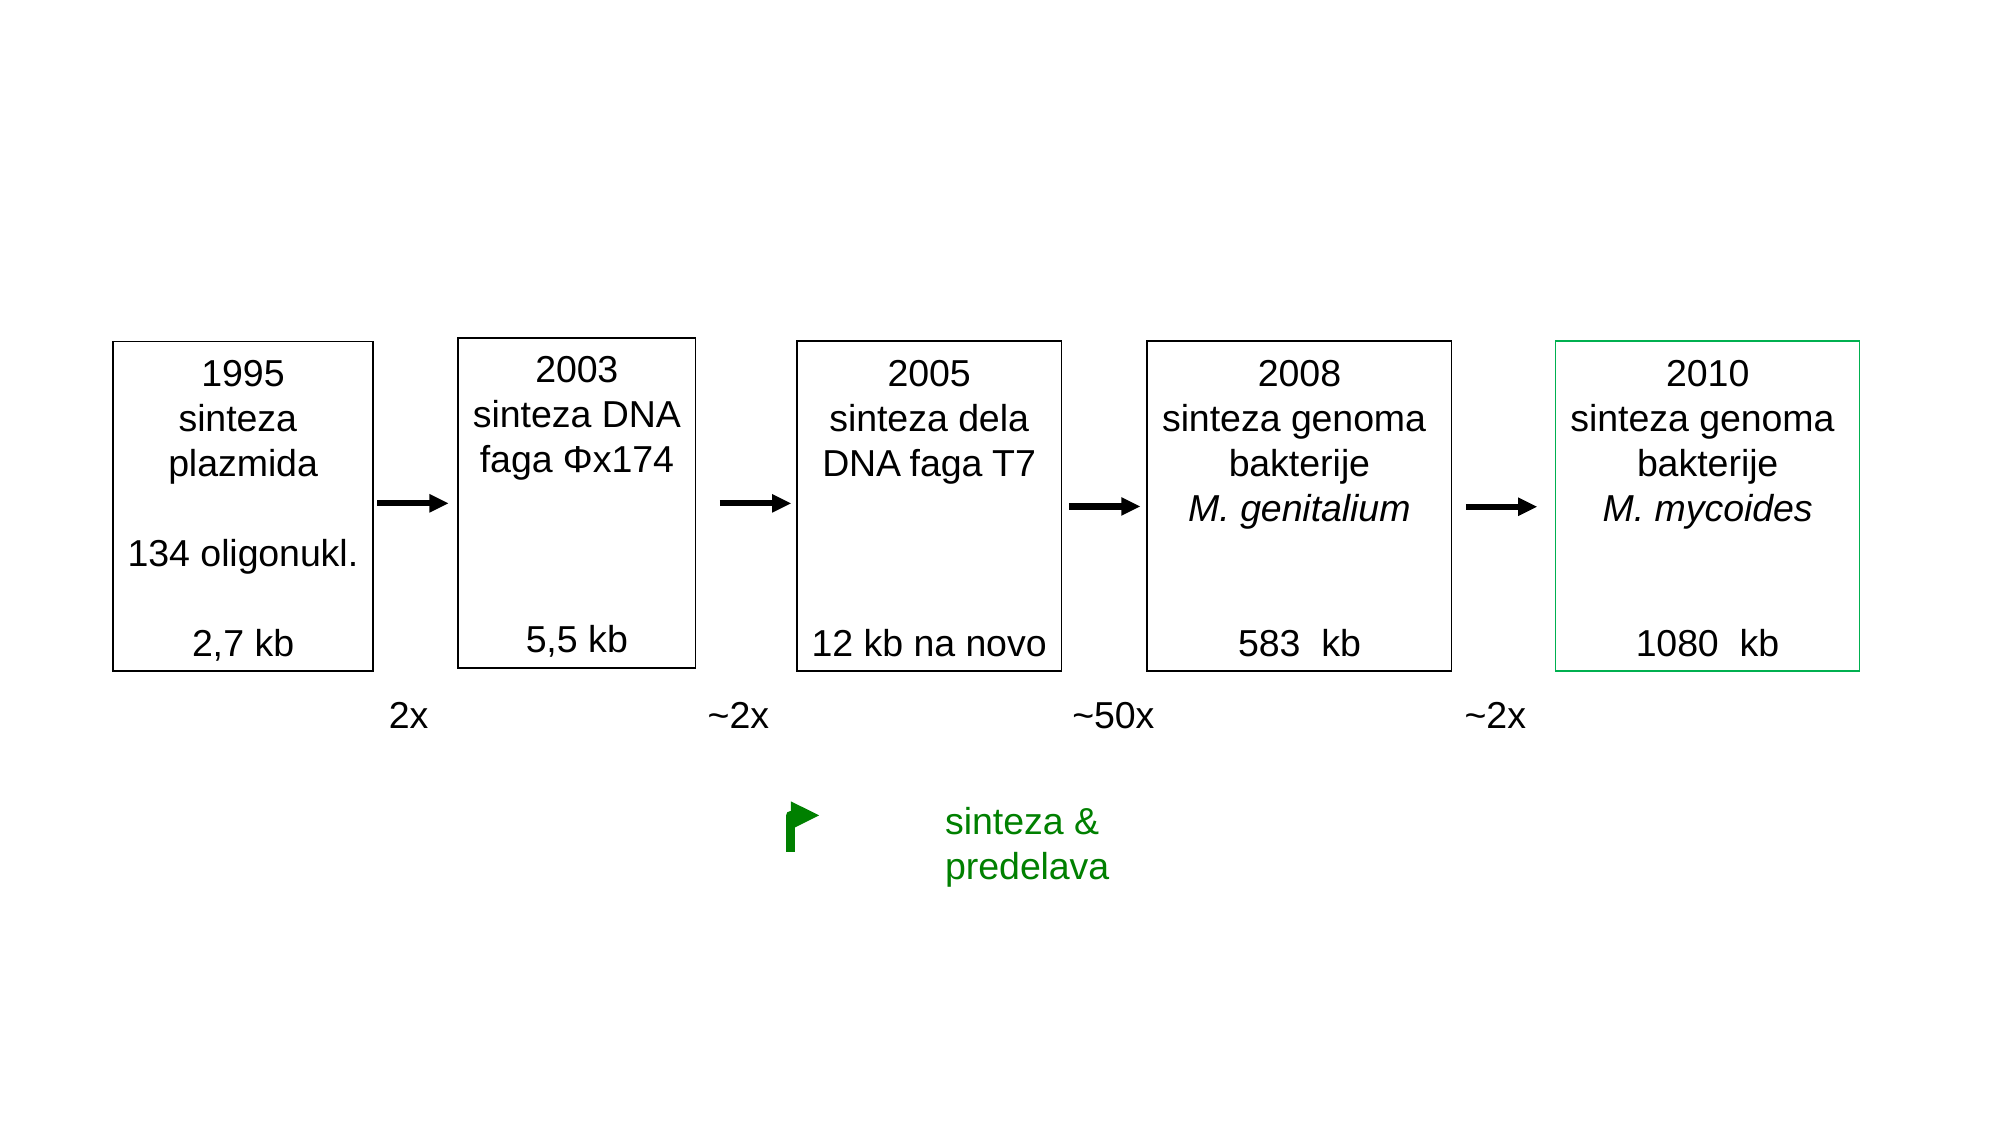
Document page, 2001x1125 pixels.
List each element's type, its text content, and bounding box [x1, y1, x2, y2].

text_box 2x [374, 683, 444, 744]
text_box ~2x [693, 683, 784, 744]
text_box 2003 sinteza DNA faga Φx174 5,5 kb [457, 337, 696, 668]
text_box 2008 sinteza genoma bakterije M. genitalium 583 kb [1147, 341, 1452, 671]
text_box sinteza & predelava [930, 790, 1125, 895]
text_box ~50x [1057, 683, 1170, 744]
text_box 1995 sinteza plazmida 134 oligonukl. 2,7 kb [112, 341, 374, 672]
text_box 2005 sinteza dela DNA faga T7 12 kb na novo [796, 341, 1062, 671]
text_box 2010 sinteza genoma bakterije M. mycoides 1080 kb [1555, 341, 1860, 671]
text_box ~2x [1449, 683, 1541, 744]
